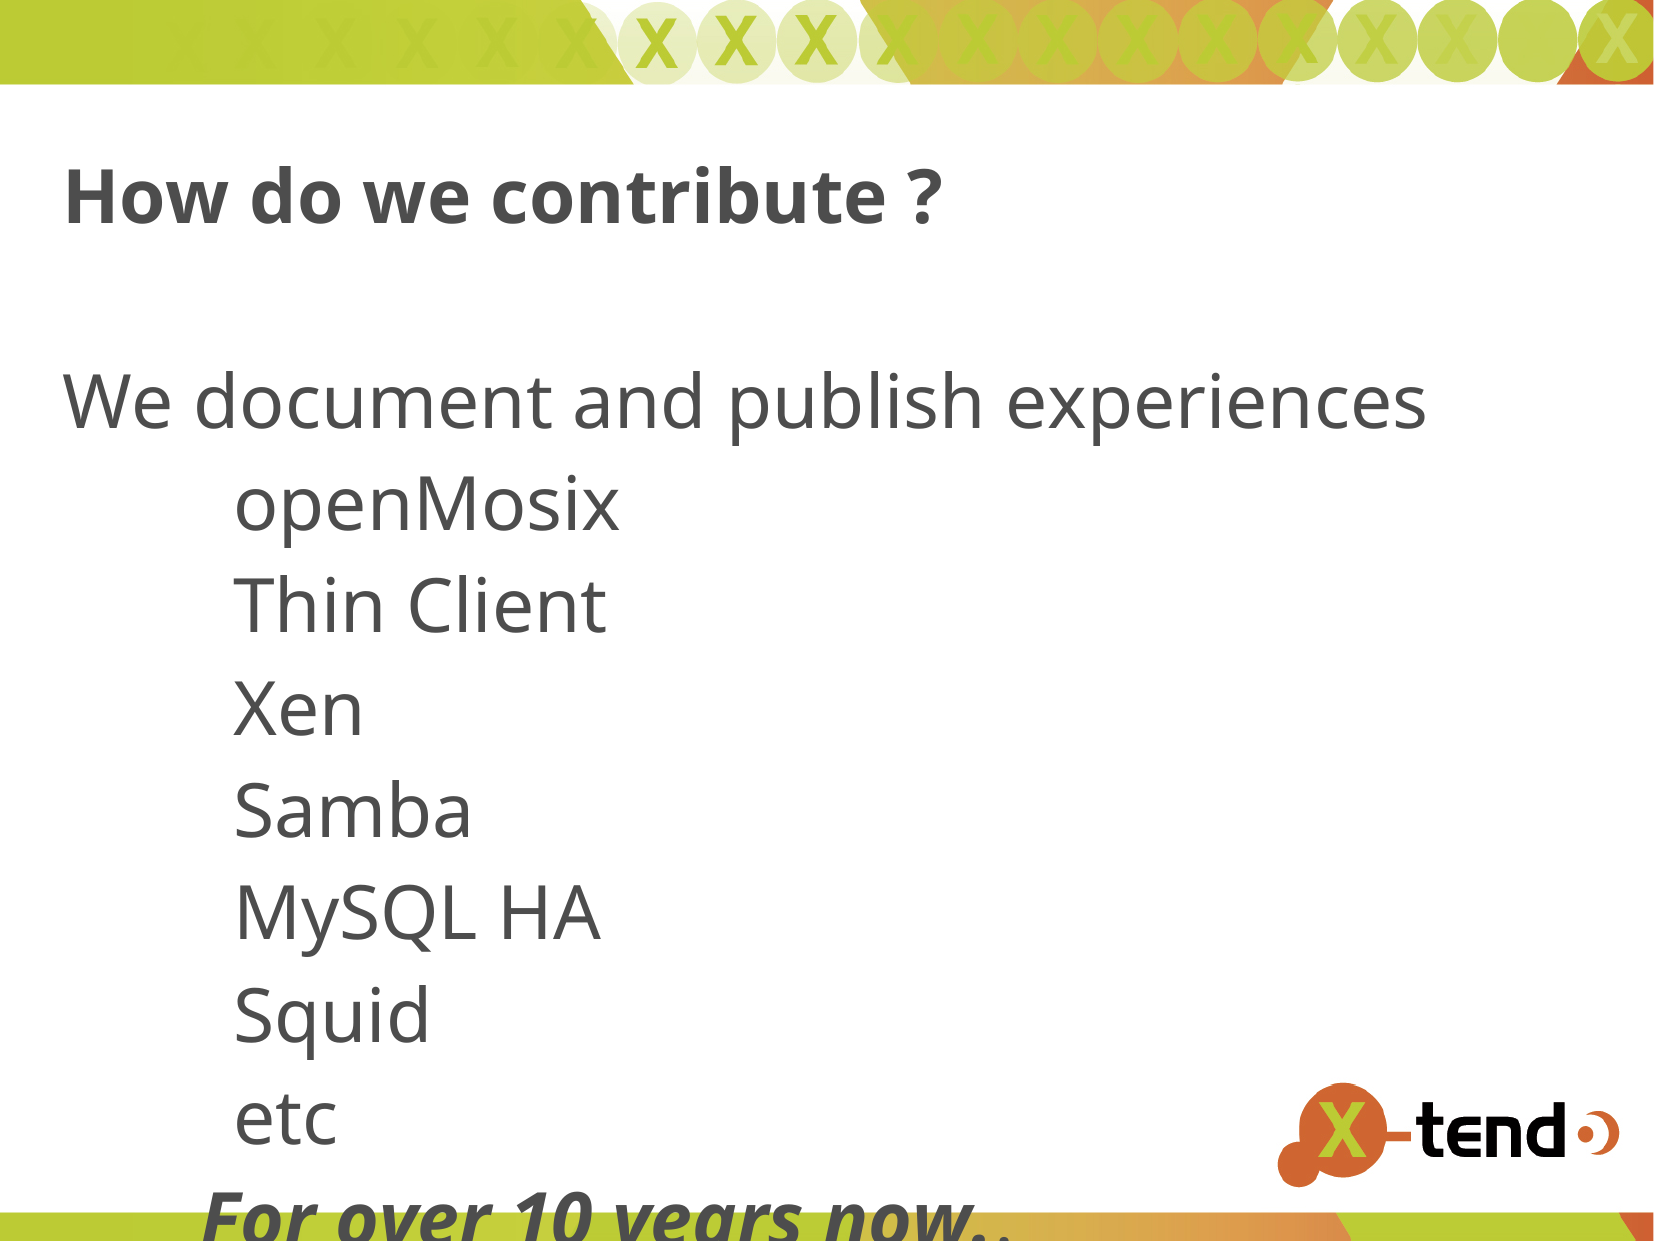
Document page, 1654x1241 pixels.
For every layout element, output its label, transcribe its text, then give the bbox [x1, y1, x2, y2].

text_box How do we contribute ? We document and publish experiences openMosix Thin Client Xen Samba MySQL HA Squid etc For over 10 years now.. [47, 135, 1572, 1241]
picture [0, 0, 1654, 1241]
